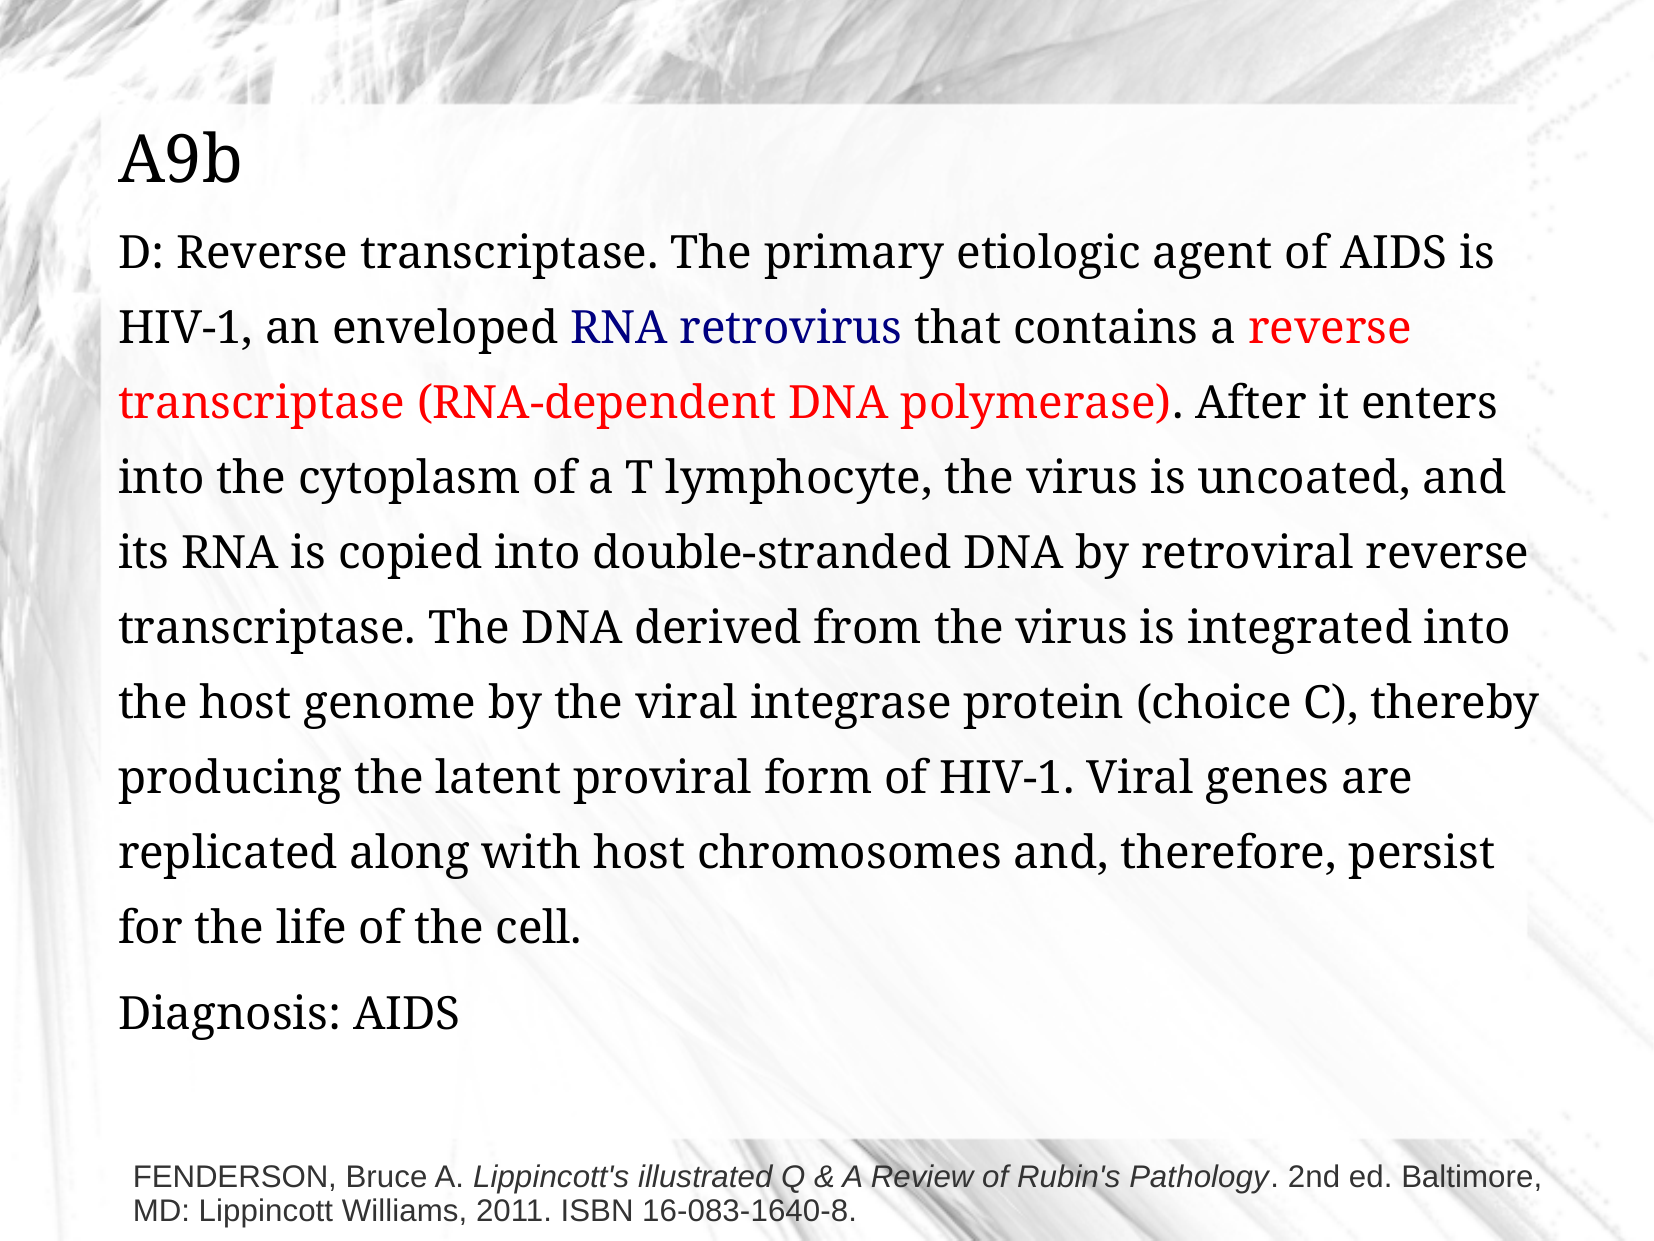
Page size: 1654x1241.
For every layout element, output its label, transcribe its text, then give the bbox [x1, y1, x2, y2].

picture [0, 0, 1654, 1241]
title A9b [118, 107, 1506, 206]
text_box FENDERSON, Bruce A. Lippincott's illustrated Q & A Review of Rubin's Pathology. 2nd ed. Baltimore, MD: Lippincott Williams, 2011. ISBN 16-083-1640-8. [118, 1151, 1565, 1236]
list D: Reverse transcriptase. The primary etiologic agent of AIDS is HIV-1, an enveloped RNA retrovirus that contains a reverse transcriptase (RNA-dependent DNA polymerase). After it enters into the cytoplasm of a T lymphocyte, the virus is uncoated, and its RNA is copied into double-stranded DNA by retroviral reverse transcriptase. The DNA derived from the virus is integrated into the host genome by the viral integrase protein (choice C), thereby producing the latent proviral form of HIV-1. Viral genes are replicated along with host chromosomes and, therefore, persist for the life of the cell. Diagnosis: AIDS [118, 206, 1565, 1139]
